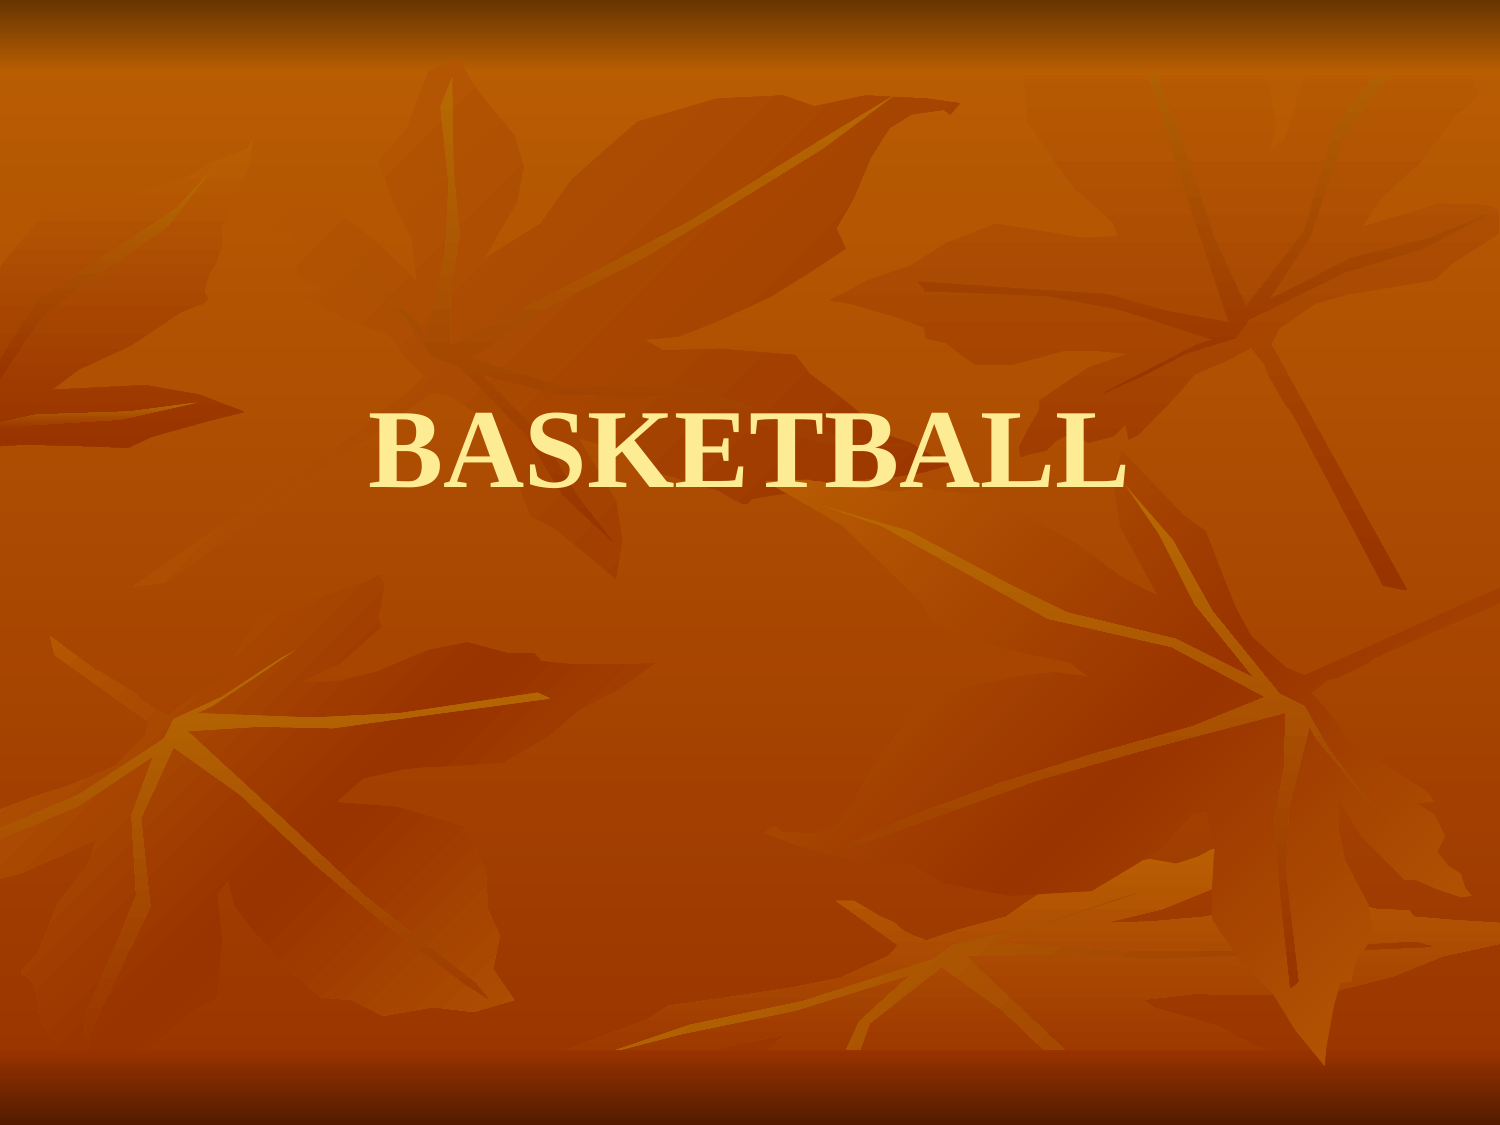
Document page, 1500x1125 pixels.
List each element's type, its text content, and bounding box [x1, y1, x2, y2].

title BASKETBALL [112, 299, 1388, 585]
